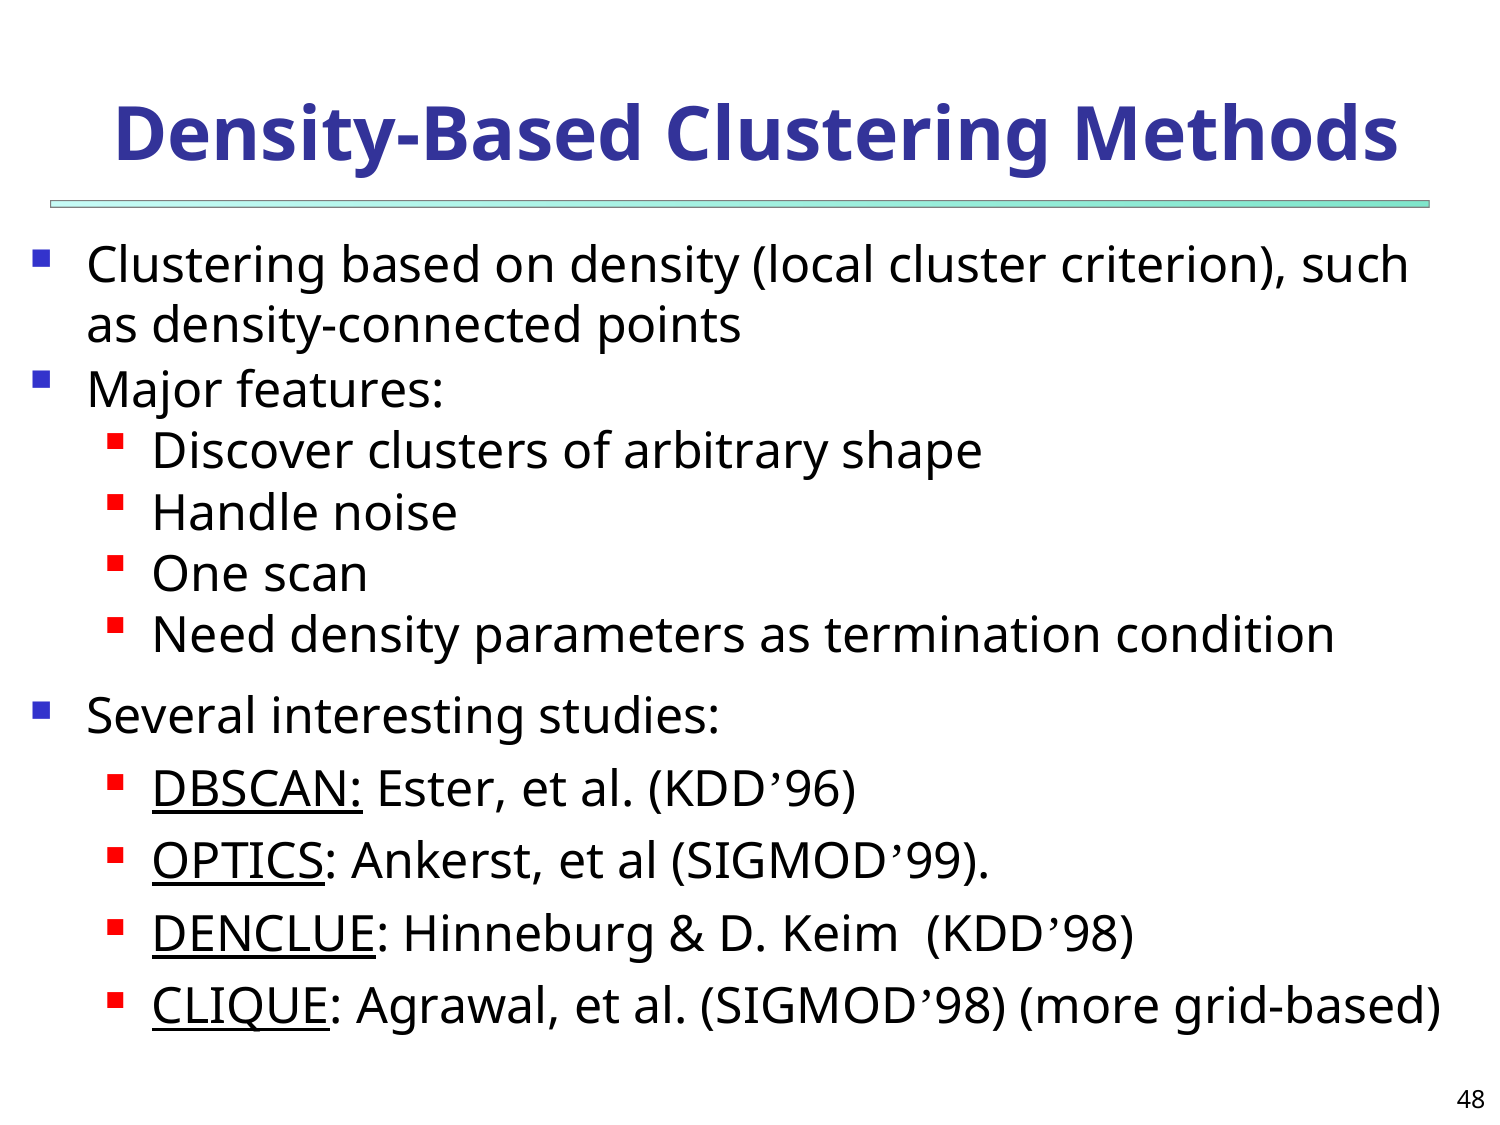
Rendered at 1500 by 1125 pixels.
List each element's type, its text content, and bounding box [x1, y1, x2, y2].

title Density-Based Clustering Methods [50, 0, 1463, 183]
list Clustering based on density (local cluster criterion), such as density-connected points Major features: Discover clusters of arbitrary shape Handle noise One scan Need density parameters as termination condition Several interesting studies: DBSCAN: Ester, et al. (KDD’96) OPTICS: Ankerst, et al (SIGMOD’99). DENCLUE: Hinneburg & D. Keim (KDD’98) CLIQUE: Agrawal, et al. (SIGMOD’98) (more grid-based) [15, 224, 1486, 1102]
text_box 18 [1187, 1062, 1500, 1125]
